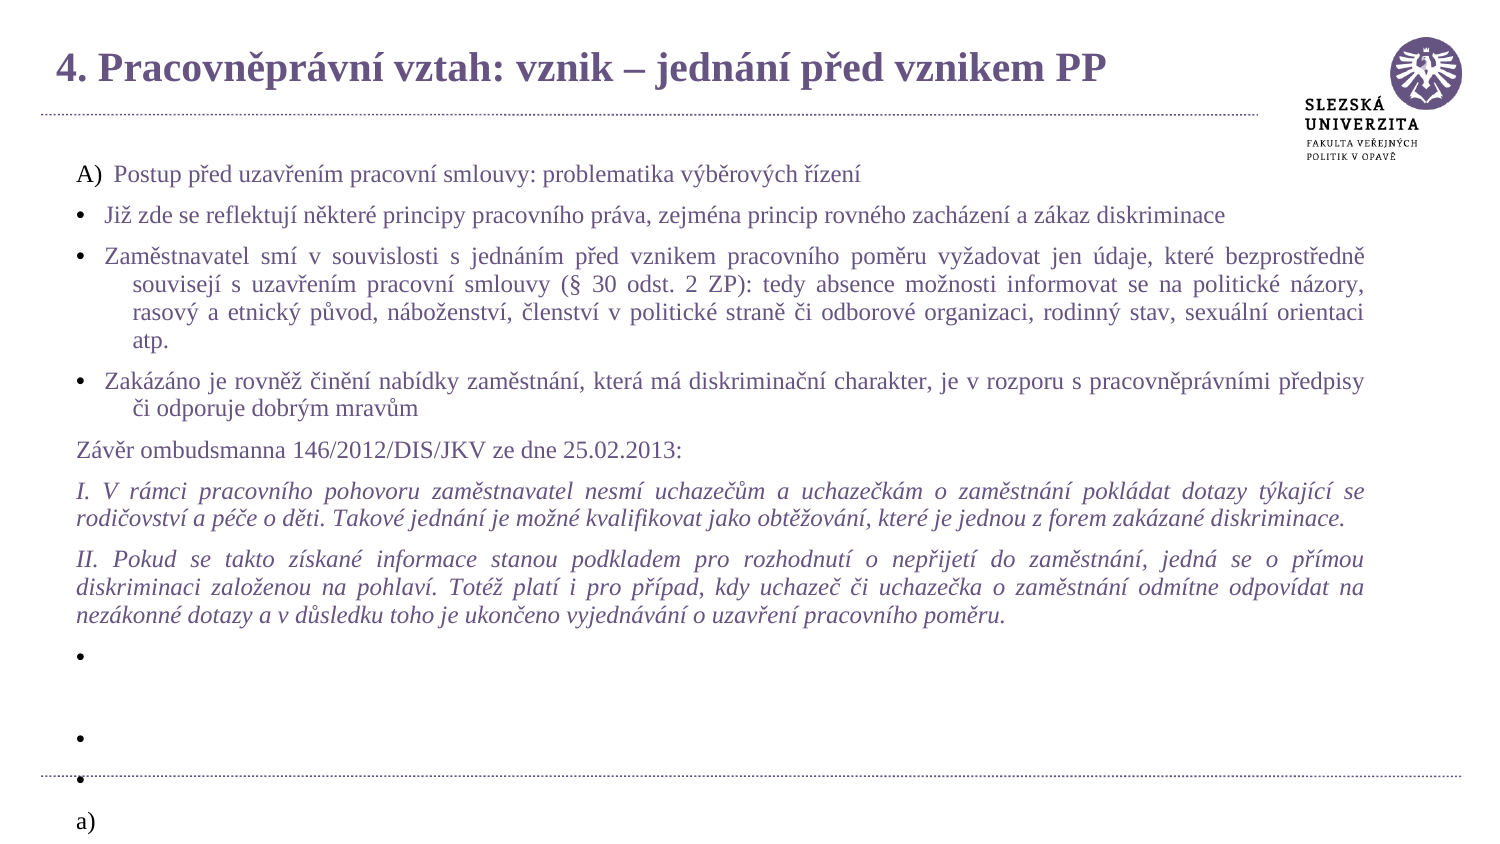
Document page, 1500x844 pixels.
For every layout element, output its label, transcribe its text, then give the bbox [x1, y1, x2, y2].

text_box Postup před uzavřením pracovní smlouvy: problematika výběrových řízení Již zde se reflektují některé principy pracovního práva, zejména princip rovného zacházení a zákaz diskriminace Zaměstnavatel smí v souvislosti s jednáním před vznikem pracovního poměru vyžadovat jen údaje, které bezprostředně souvisejí s uzavřením pracovní smlouvy (§ 30 odst. 2 ZP): tedy absence možnosti informovat se na politické názory, rasový a etnický původ, náboženství, členství v politické straně či odborové organizaci, rodinný stav, sexuální orientaci atp. Zakázáno je rovněž činění nabídky zaměstnání, která má diskriminační charakter, je v rozporu s pracovněprávními předpisy či odporuje dobrým mravům Závěr ombudsmanna 146/2012/DIS/JKV ze dne 25.02.2013: I. V rámci pracovního pohovoru zaměstnavatel nesmí uchazečům a uchazečkám o zaměstnání pokládat dotazy týkající se rodičovství a péče o děti. Takové jednání je možné kvalifikovat jako obtěžování, které je jednou z forem zakázané diskriminace. II. Pokud se takto získané informace stanou podkladem pro rozhodnutí o nepřijetí do zaměstnání, jedná se o přímou diskriminaci založenou na pohlaví. Totéž platí i pro případ, kdy uchazeč či uchazečka o zaměstnání odmítne odpovídat na nezákonné dotazy a v důsledku toho je ukončeno vyjednávání o uzavření pracovního poměru. [61, 152, 1382, 775]
title 4. Pracovněprávní vztah: vznik – jednání před vznikem PP [41, 32, 1220, 116]
